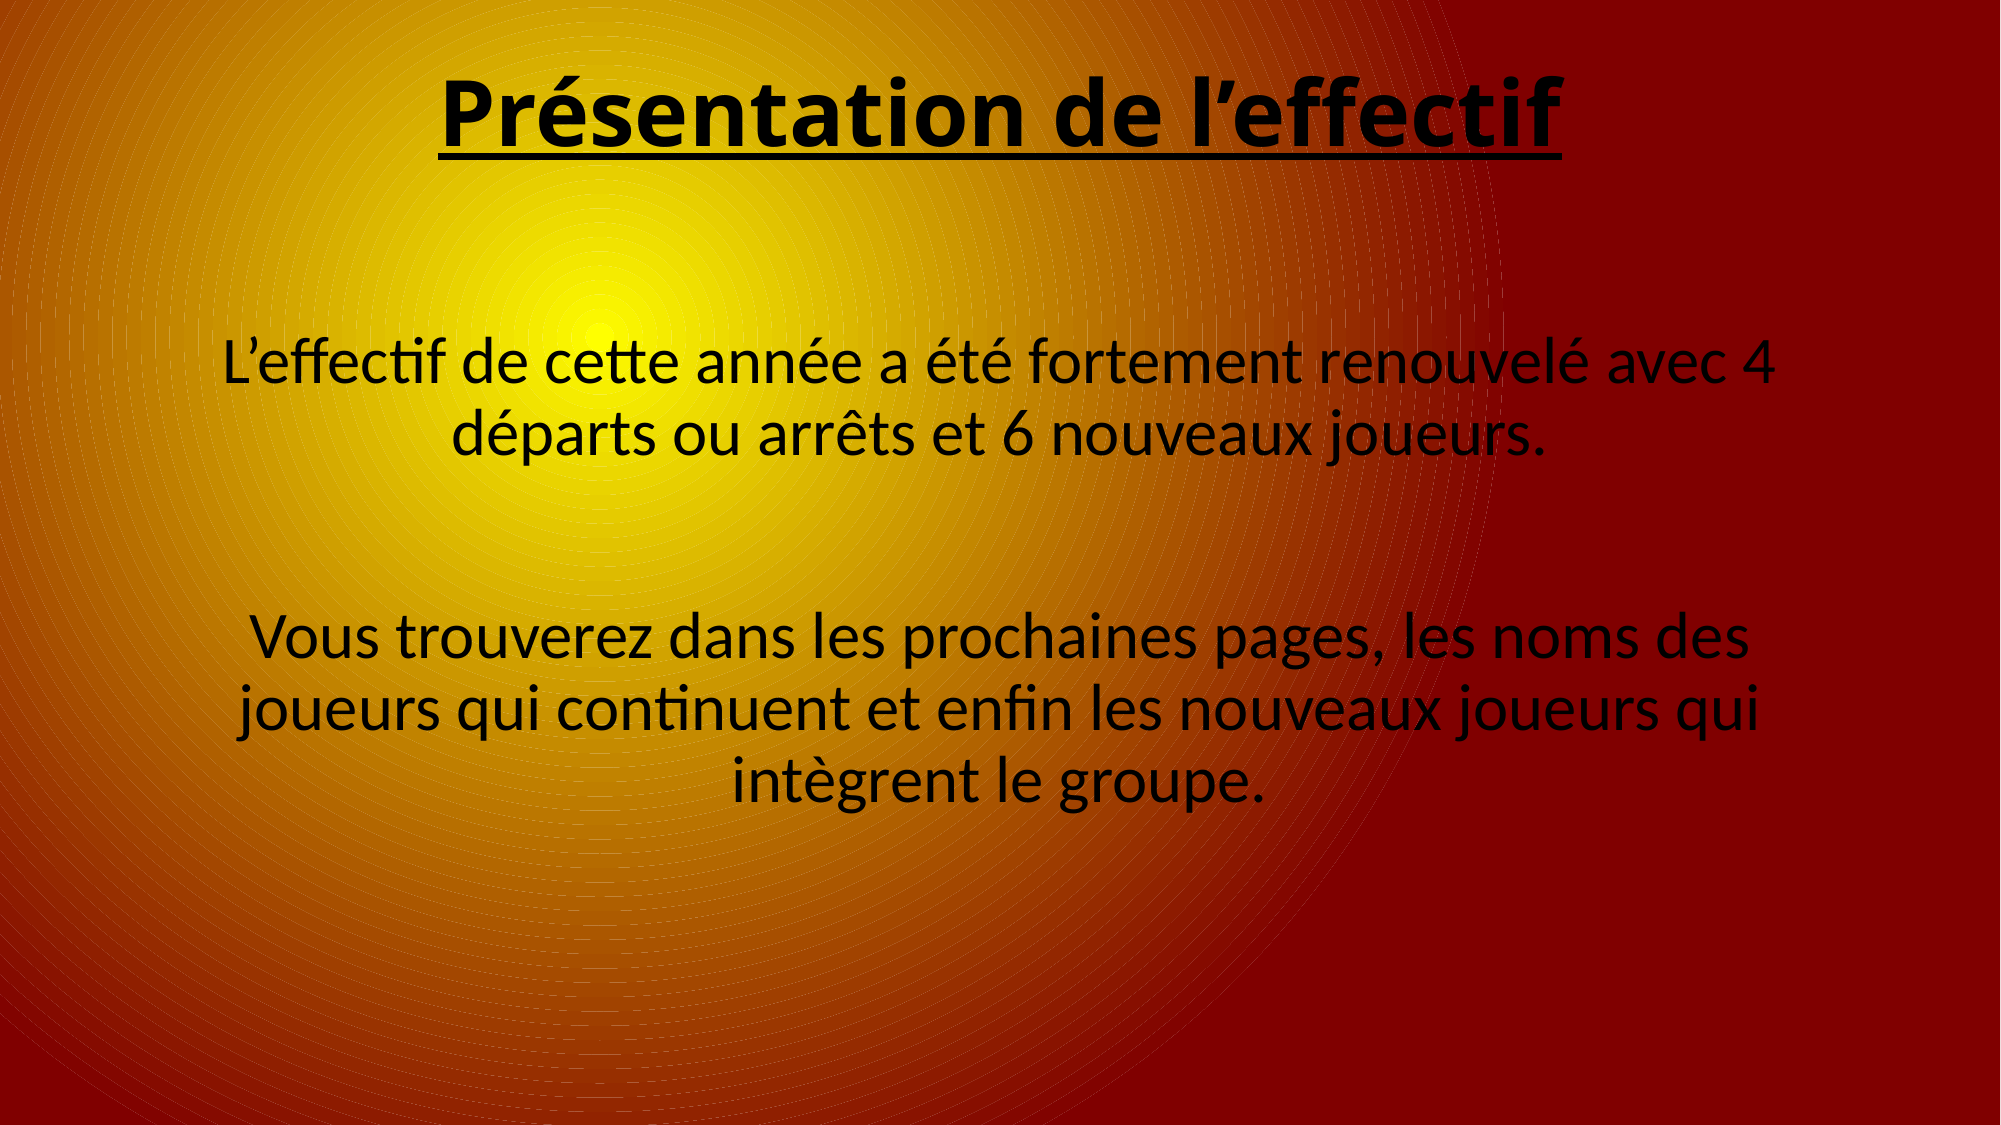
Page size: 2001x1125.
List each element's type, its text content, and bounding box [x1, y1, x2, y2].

list L’effectif de cette année a été fortement renouvelé avec 4 départs ou arrêts et 6 nouveaux joueurs. Vous trouverez dans les prochaines pages, les noms des joueurs qui continuent et enfin les nouveaux joueurs qui intègrent le groupe. [137, 318, 1863, 916]
title Présentation de l’effectif [137, 59, 1863, 278]
